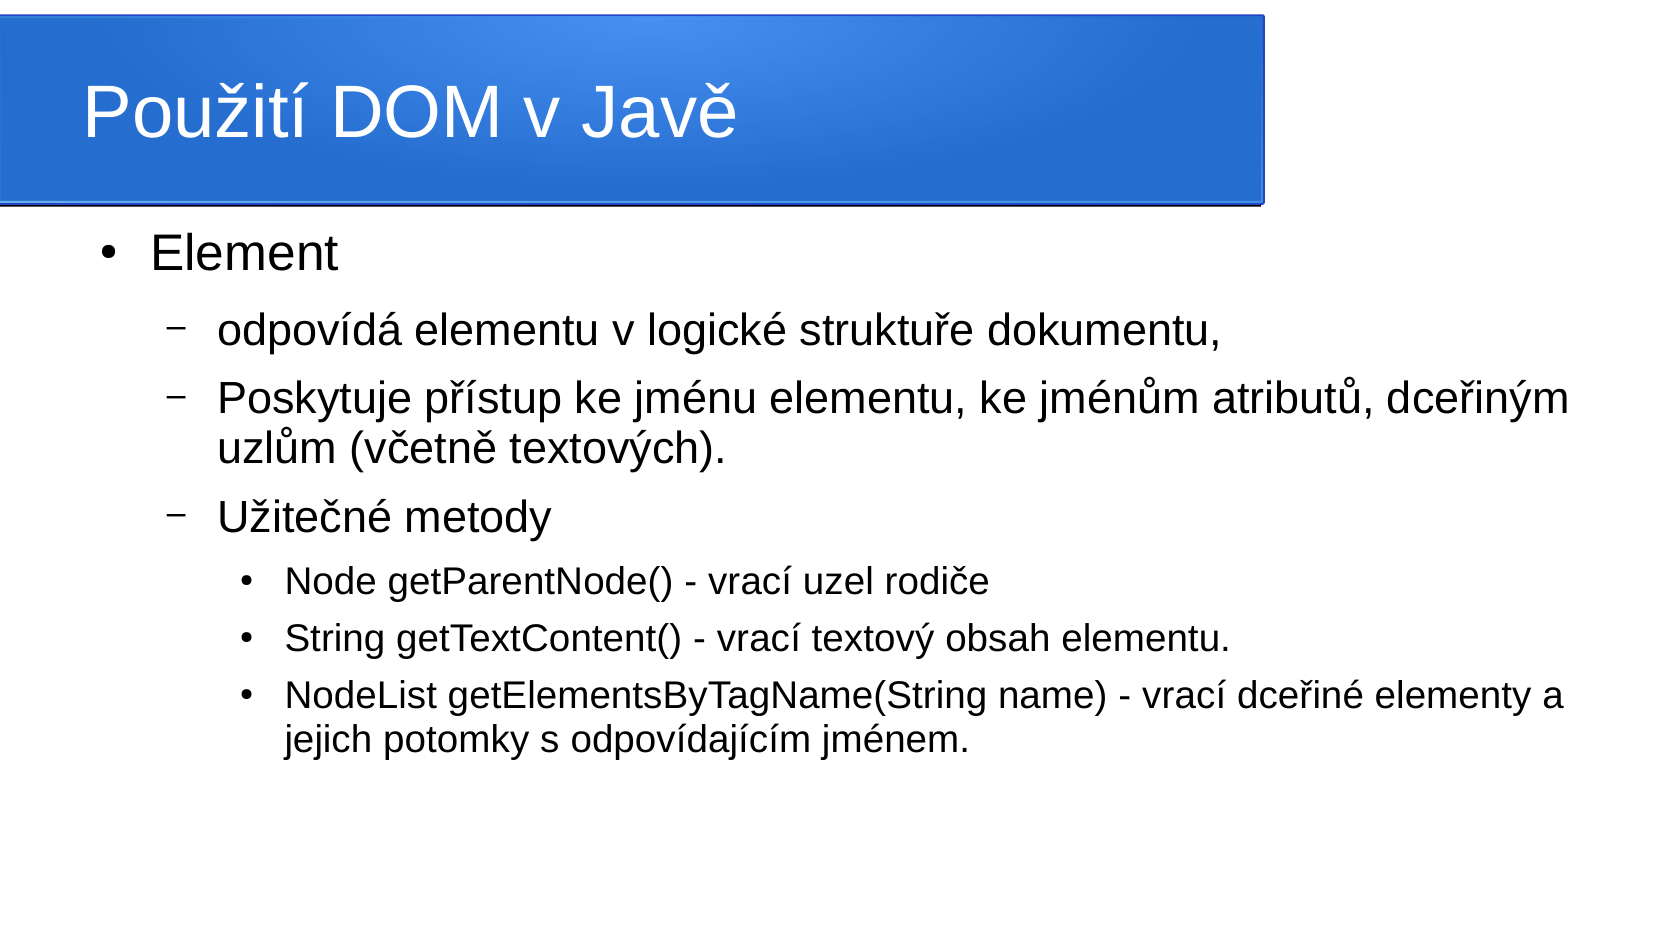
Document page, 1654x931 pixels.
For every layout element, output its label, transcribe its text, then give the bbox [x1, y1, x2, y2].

list Element odpovídá elementu v logické struktuře dokumentu, Poskytuje přístup ke jménu elementu, ke jménům atributů, dceřiným uzlům (včetně textových). Užitečné metody Node getParentNode() - vrací uzel rodiče String getTextContent() - vrací textový obsah elementu. NodeList getElementsByTagName(String name) - vrací dceřiné elementy a jejich potomky s odpovídajícím jménem. [82, 224, 1571, 764]
title Použití DOM v Javě [82, 35, 1235, 189]
